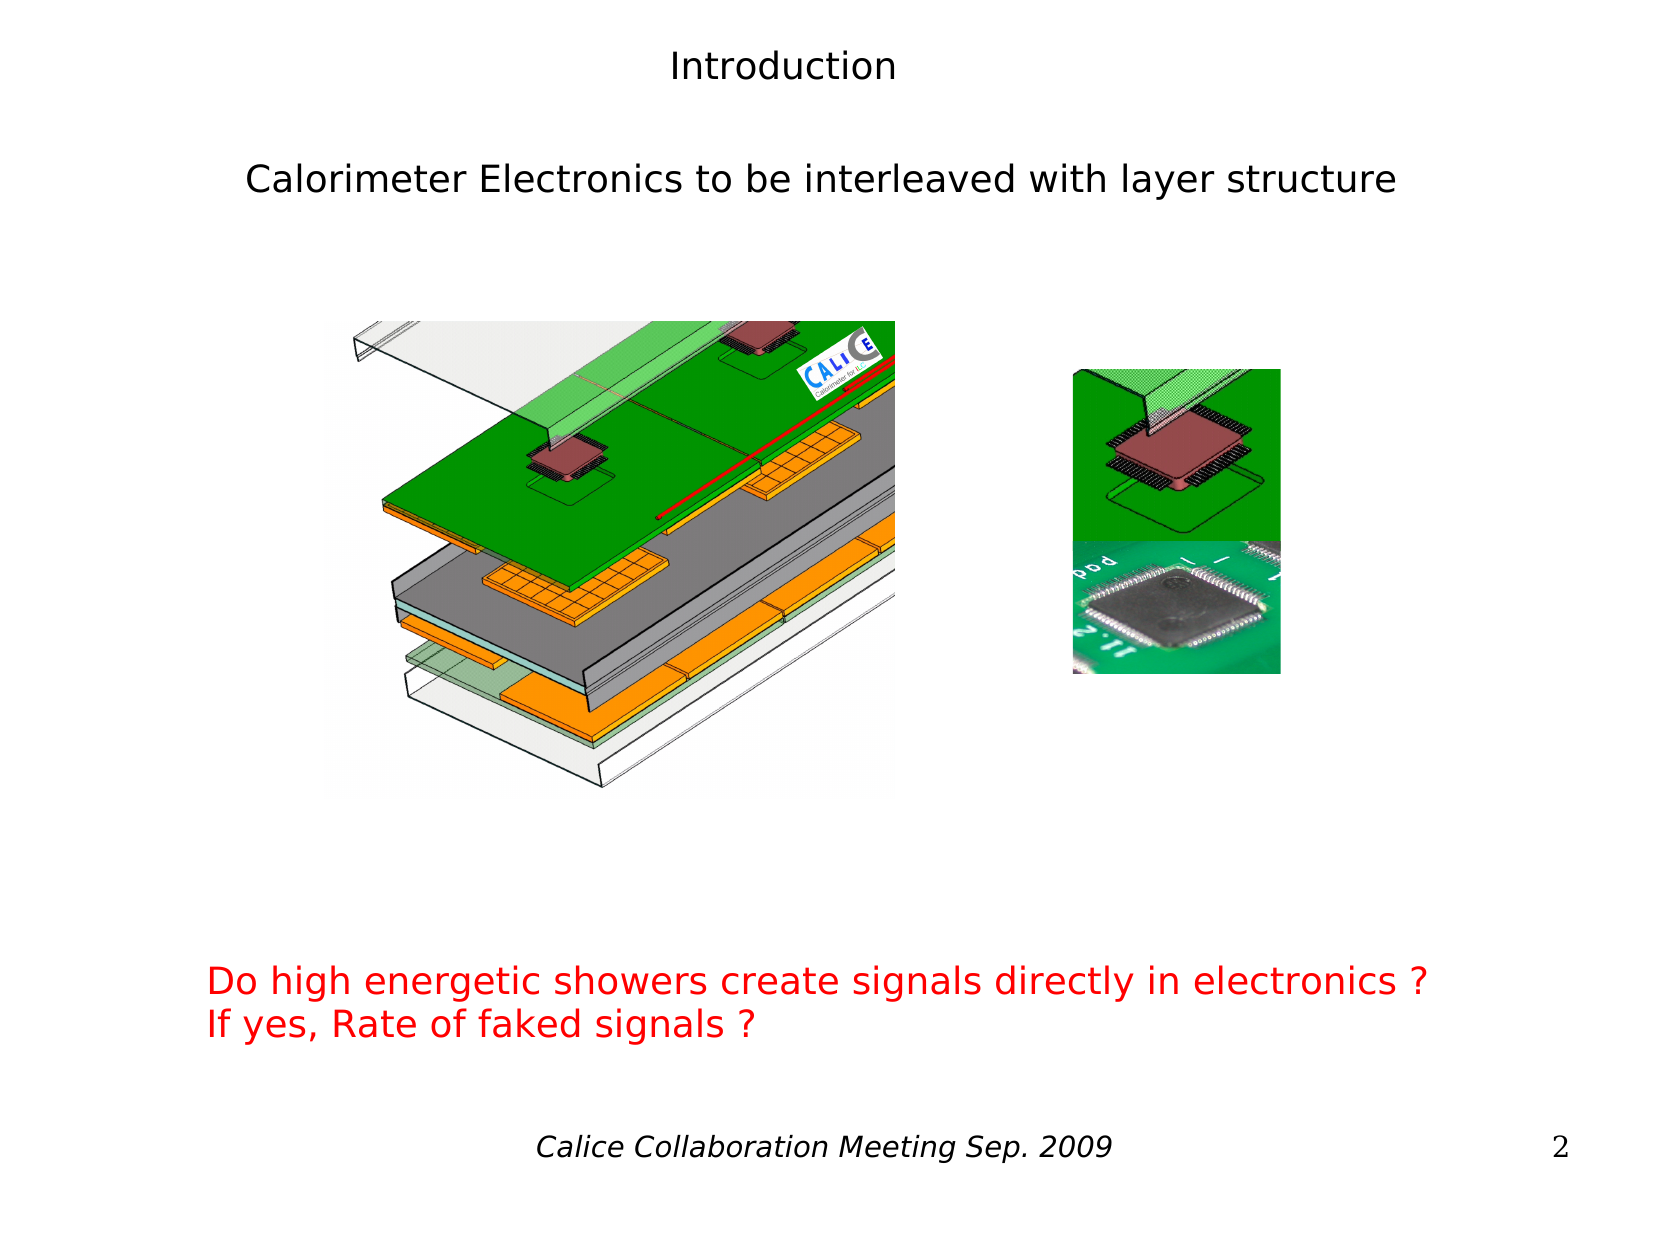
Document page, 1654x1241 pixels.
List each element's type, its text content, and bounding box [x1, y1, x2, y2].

text_box Do high energetic showers create signals directly in electronics ? If yes, Rate of faked signals ? [191, 952, 1419, 1055]
picture [324, 321, 895, 799]
text_box Calorimeter Electronics to be interleaved with layer structure [230, 150, 1388, 209]
picture [1072, 369, 1281, 674]
text_box Introduction [654, 37, 908, 96]
